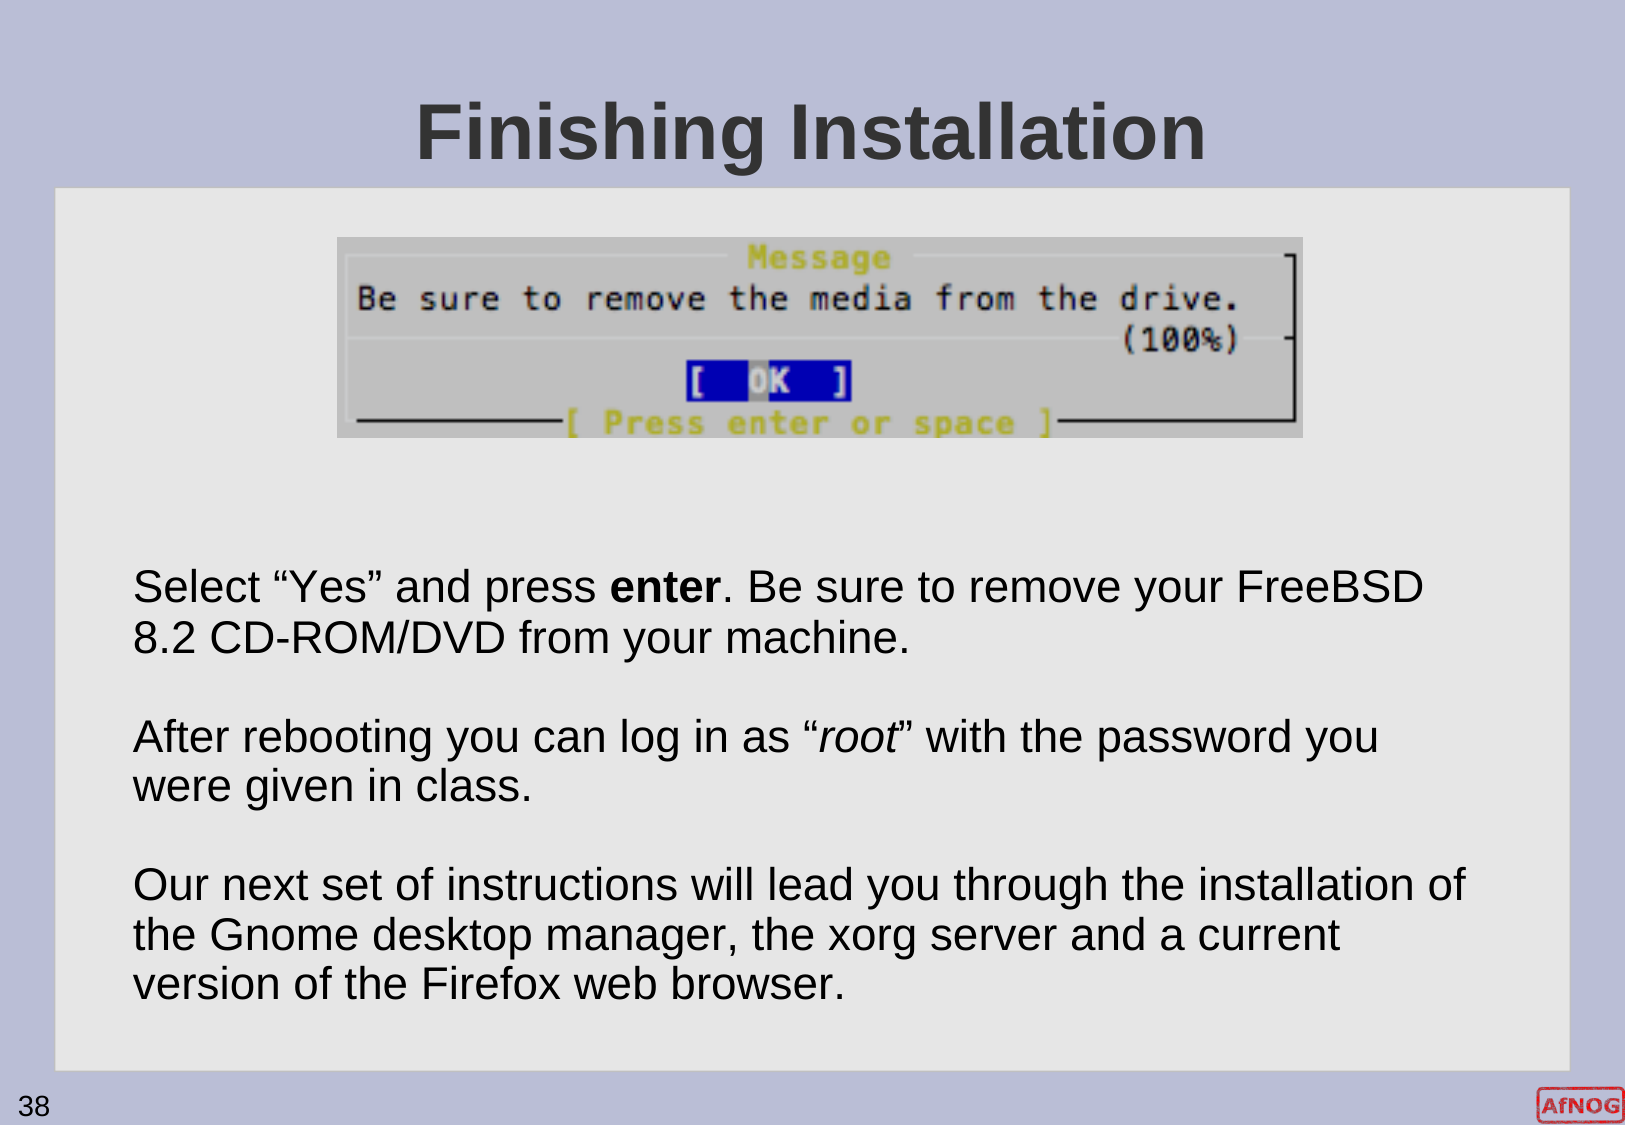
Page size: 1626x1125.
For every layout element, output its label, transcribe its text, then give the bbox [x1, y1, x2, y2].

picture [1535, 1085, 1626, 1125]
text_box Select “Yes” and press enter. Be sure to remove your FreeBSD 8.2 CD-ROM/DVD from your machine. After rebooting you can log in as “root” with the password you were given in class. Our next set of instructions will lead you through the installation of the Gnome desktop manager, the xorg server and a current version of the Firefox web browser. [118, 549, 1506, 1034]
picture [337, 237, 1303, 438]
text_box Finishing Installation [54, 44, 1571, 215]
